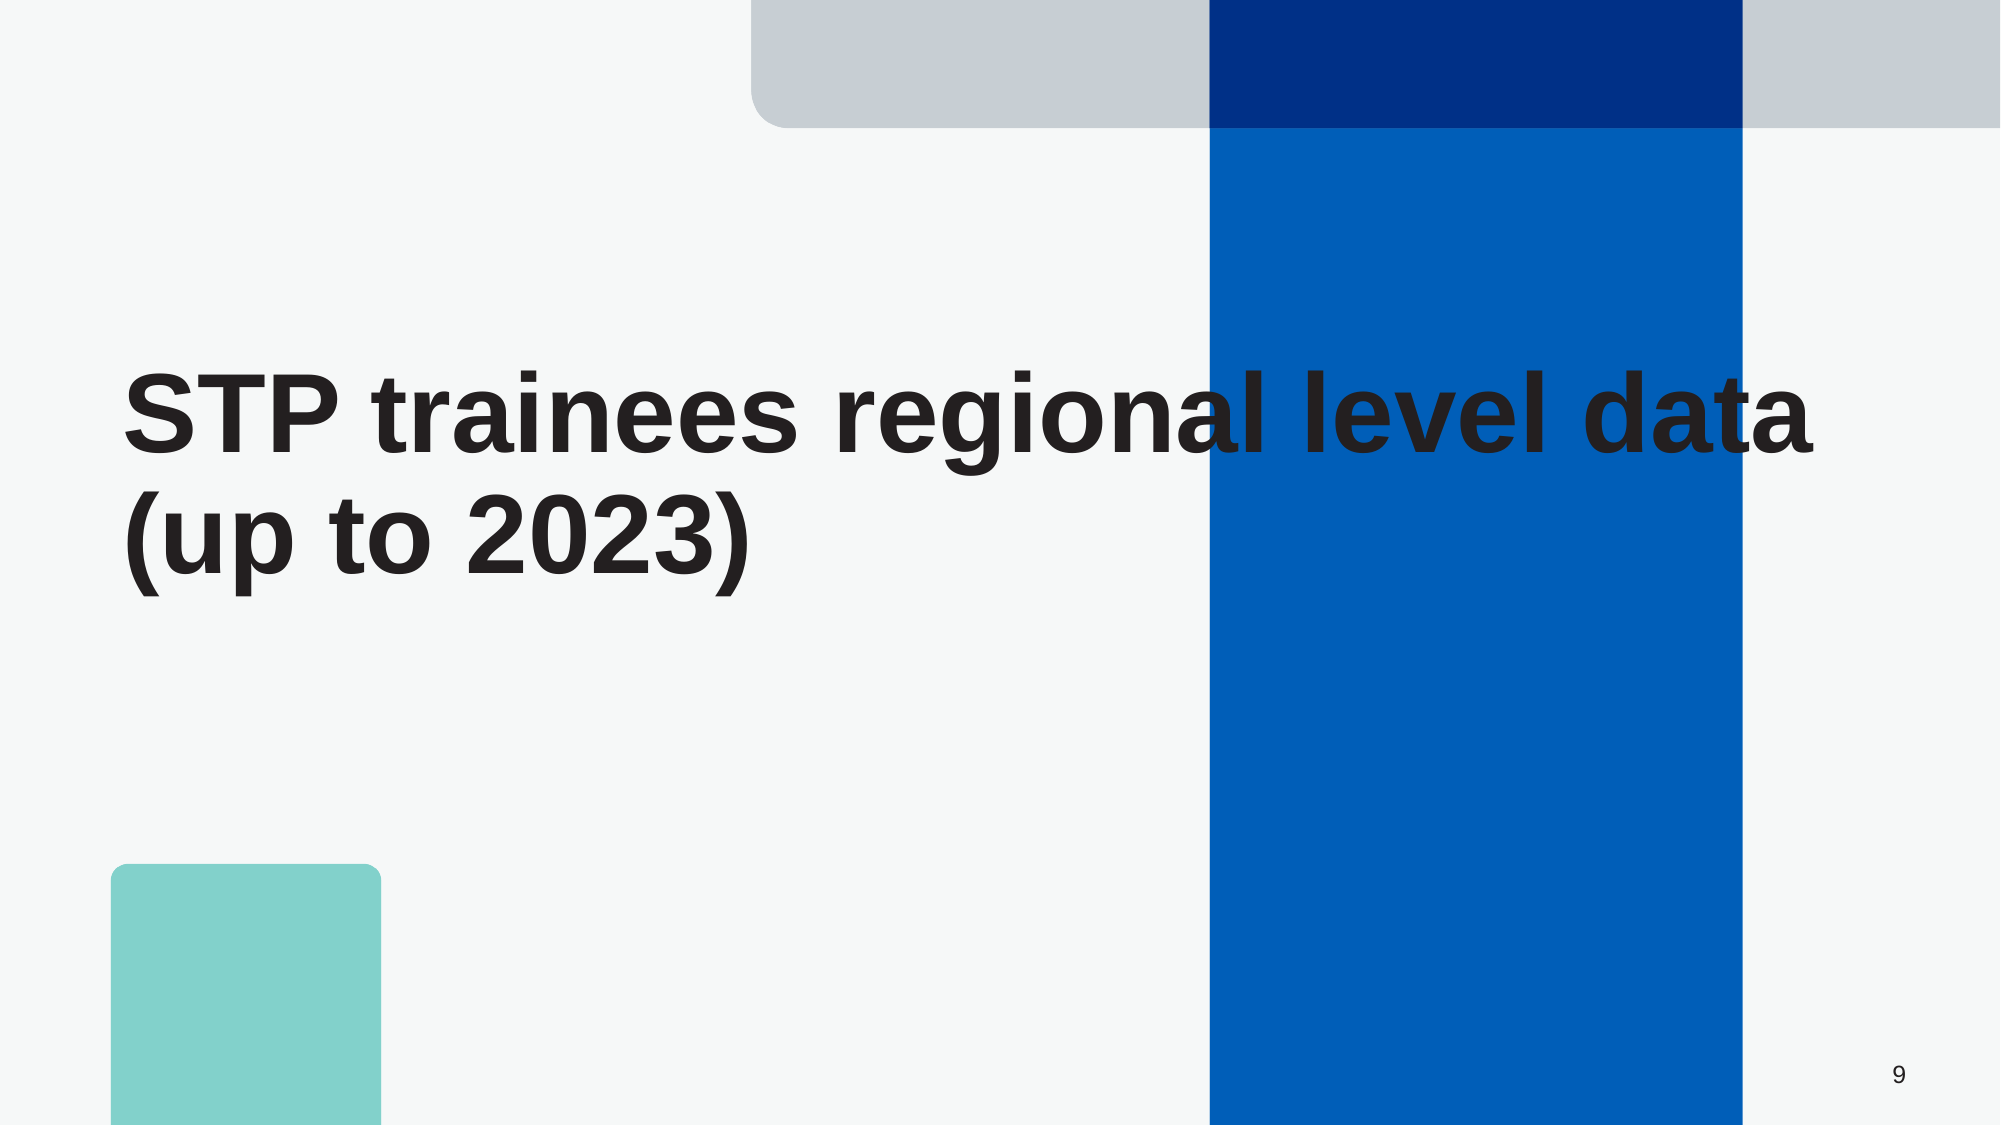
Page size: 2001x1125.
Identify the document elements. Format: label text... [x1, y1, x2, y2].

title STP trainees regional level data (up to 2023) [122, 355, 1142, 573]
